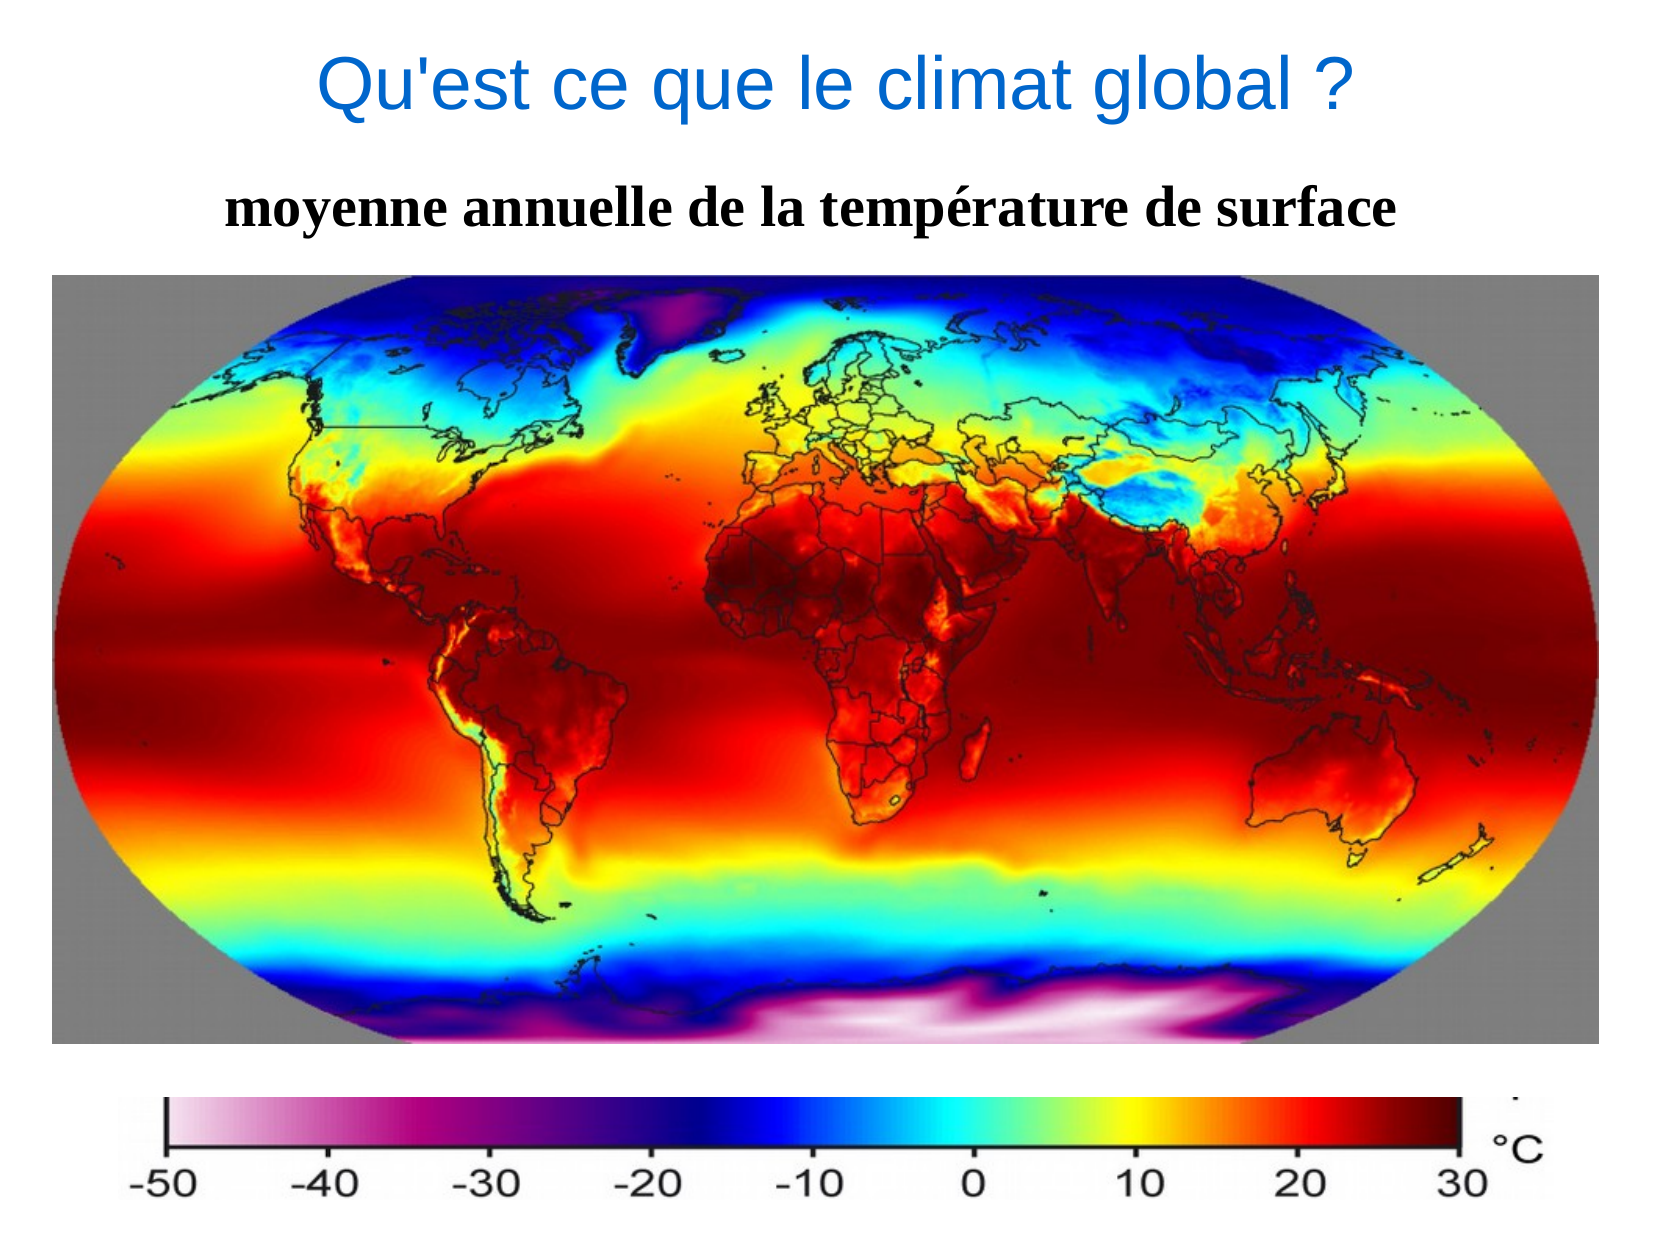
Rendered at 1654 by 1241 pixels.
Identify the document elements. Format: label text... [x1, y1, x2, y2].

text_box moyenne annuelle de la température de surface [66, 166, 1586, 247]
text_box Qu'est ce que le climat global ? [68, 26, 1605, 127]
picture [118, 1097, 1554, 1200]
picture [52, 275, 1599, 1044]
